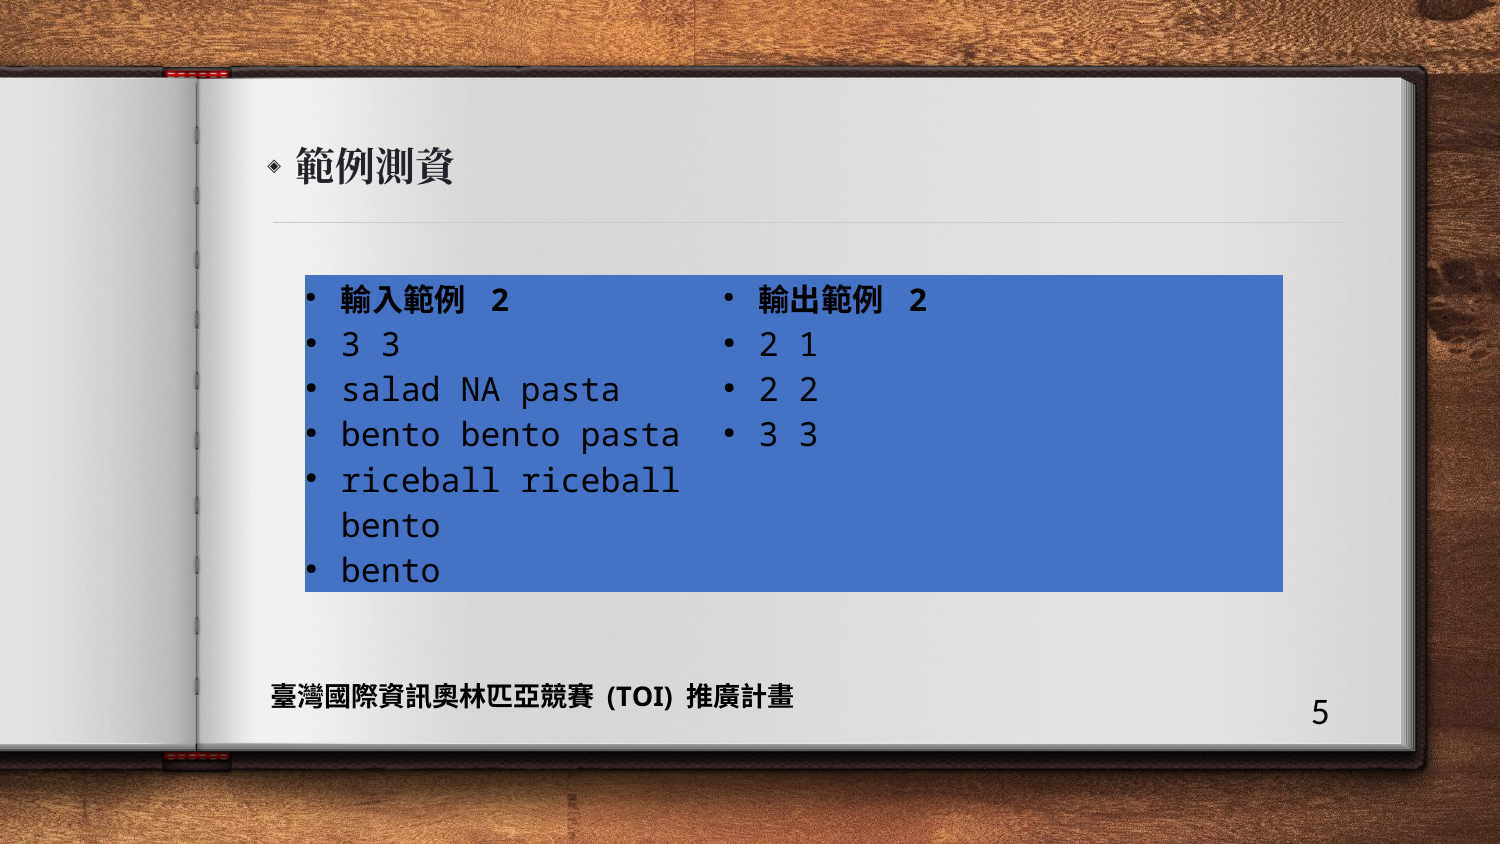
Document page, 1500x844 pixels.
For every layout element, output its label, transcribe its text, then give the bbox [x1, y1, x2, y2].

table_header 輸入範例 2 3 3 salad NA pasta bento bento pasta riceball riceball bento bento [305, 275, 723, 592]
table_header 輸出範例 2 2 1 2 2 3 3 [723, 275, 1283, 592]
list 範例測資 [252, 126, 1194, 205]
text_box 5 [1295, 672, 1386, 737]
